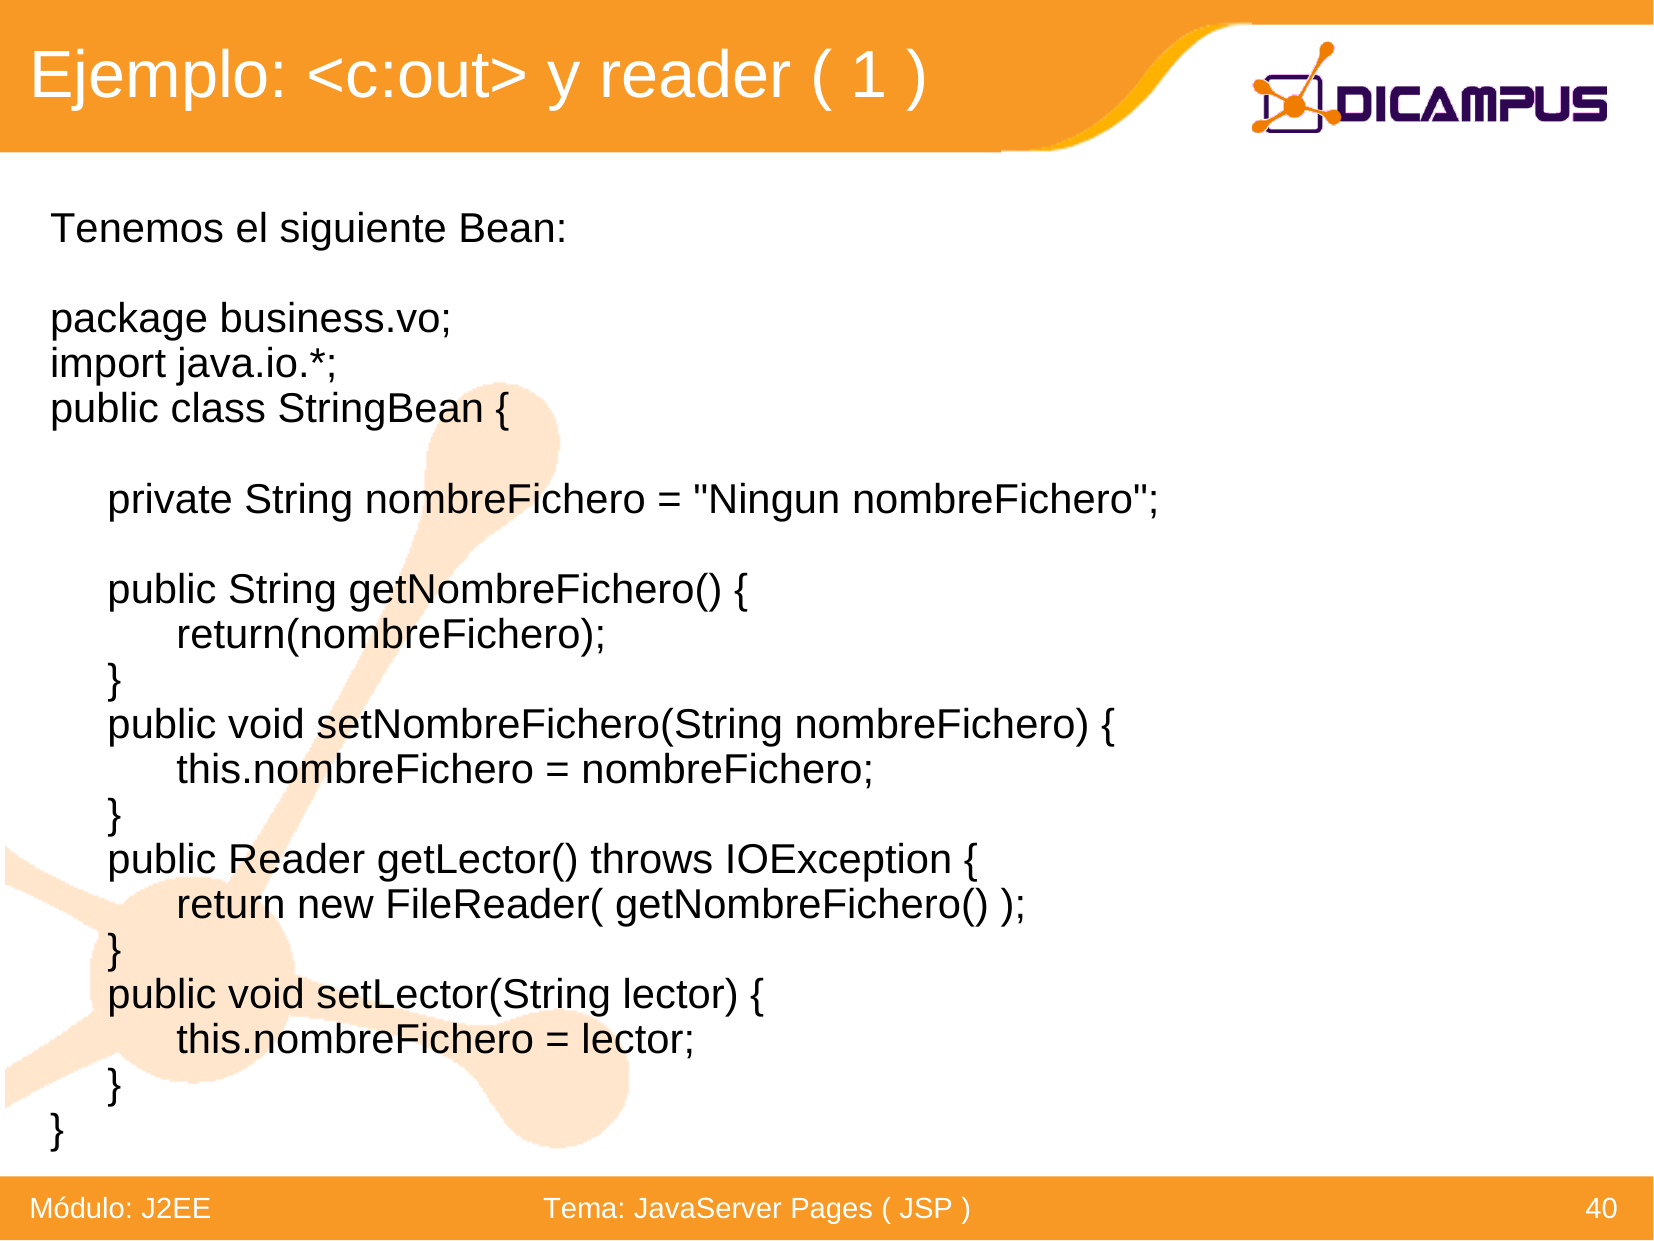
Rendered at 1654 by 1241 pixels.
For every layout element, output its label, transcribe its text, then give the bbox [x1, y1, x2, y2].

picture [1001, 4, 1607, 173]
text_box [0, 0, 1654, 153]
text_box Tenemos el siguiente Bean: package business.vo; import java.io.*; public class StringBean { private String nombreFichero = "Ningun nombreFichero"; public String getNombreFichero() { return(nombreFichero); } public void setNombreFichero(String nombreFichero) { this.nombreFichero = nombreFichero; } public Reader getLector() throws IOException { return new FileReader( getNombreFichero() ); } public void setLector(String lector) { this.nombreFichero = lector; } } [0, 199, 1654, 1241]
text_box Ejemplo: <c:out> y reader ( 1 ) [29, 39, 1001, 112]
